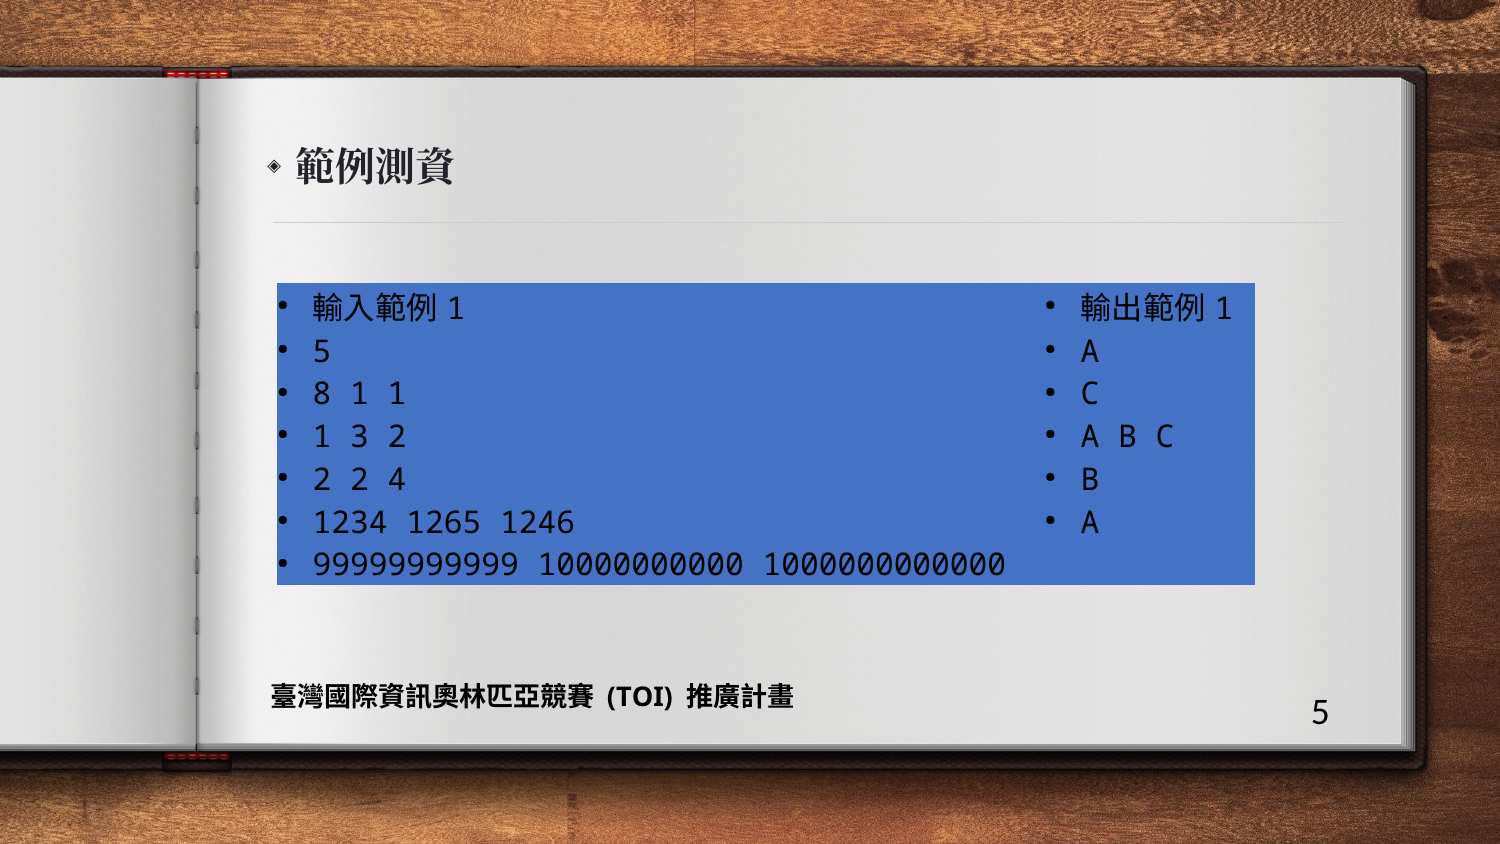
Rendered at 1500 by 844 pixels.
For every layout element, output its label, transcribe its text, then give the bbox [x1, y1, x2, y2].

table_header 輸出範例1 A C A B C B A [1045, 283, 1255, 585]
list 範例測資 [252, 126, 1194, 205]
table_header 輸入範例1 5 8 1 1 1 3 2 2 2 4 1234 1265 1246 99999999999 10000000000 1000000000000 [277, 283, 1045, 585]
text_box [1295, 672, 1386, 737]
